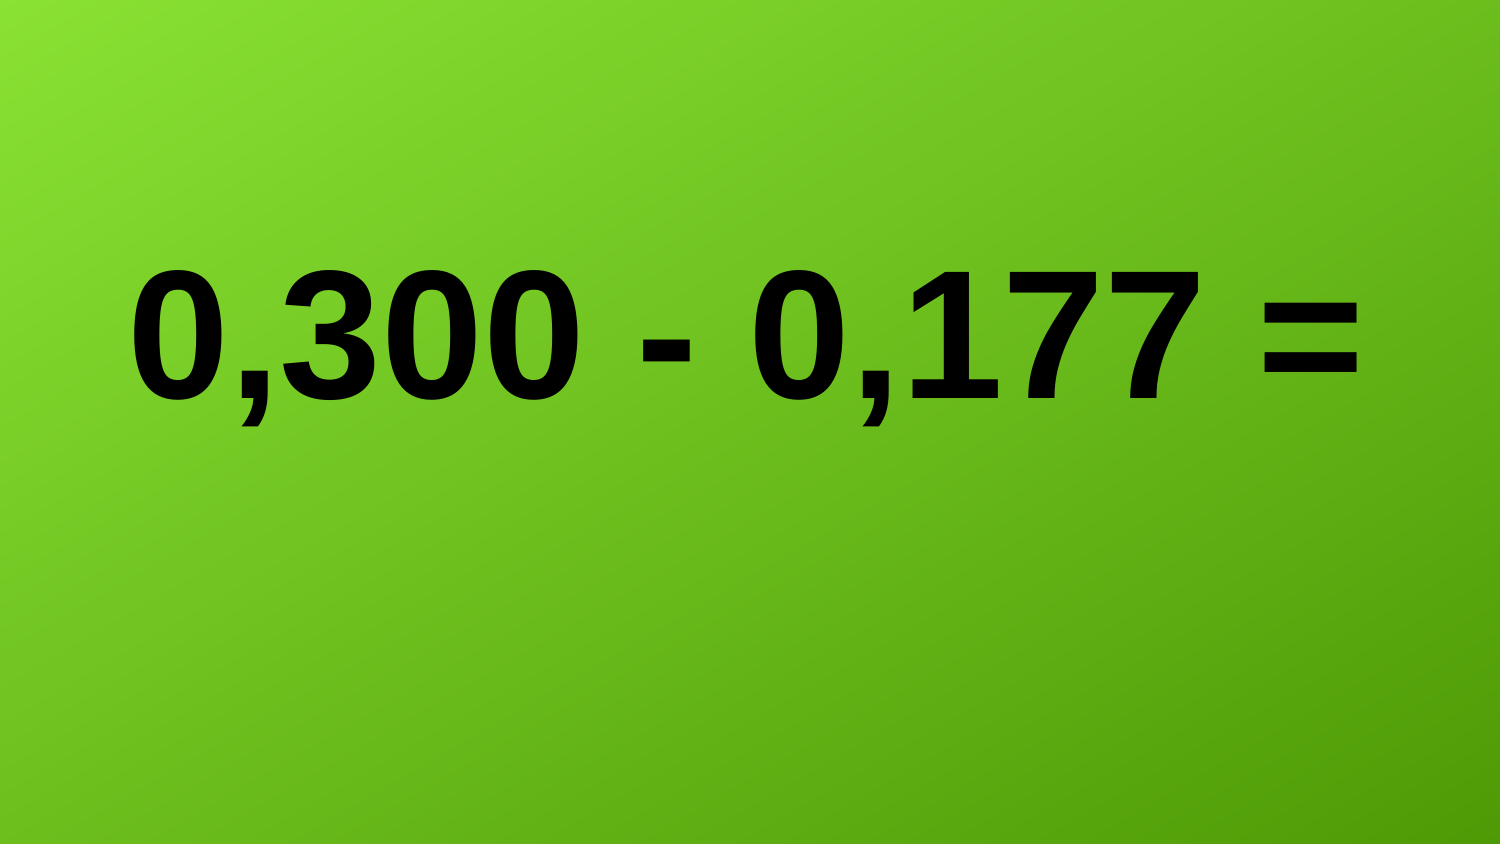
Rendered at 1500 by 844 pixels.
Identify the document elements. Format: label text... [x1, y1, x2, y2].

text_box 0,300 - 0,177 = [112, 259, 1388, 450]
